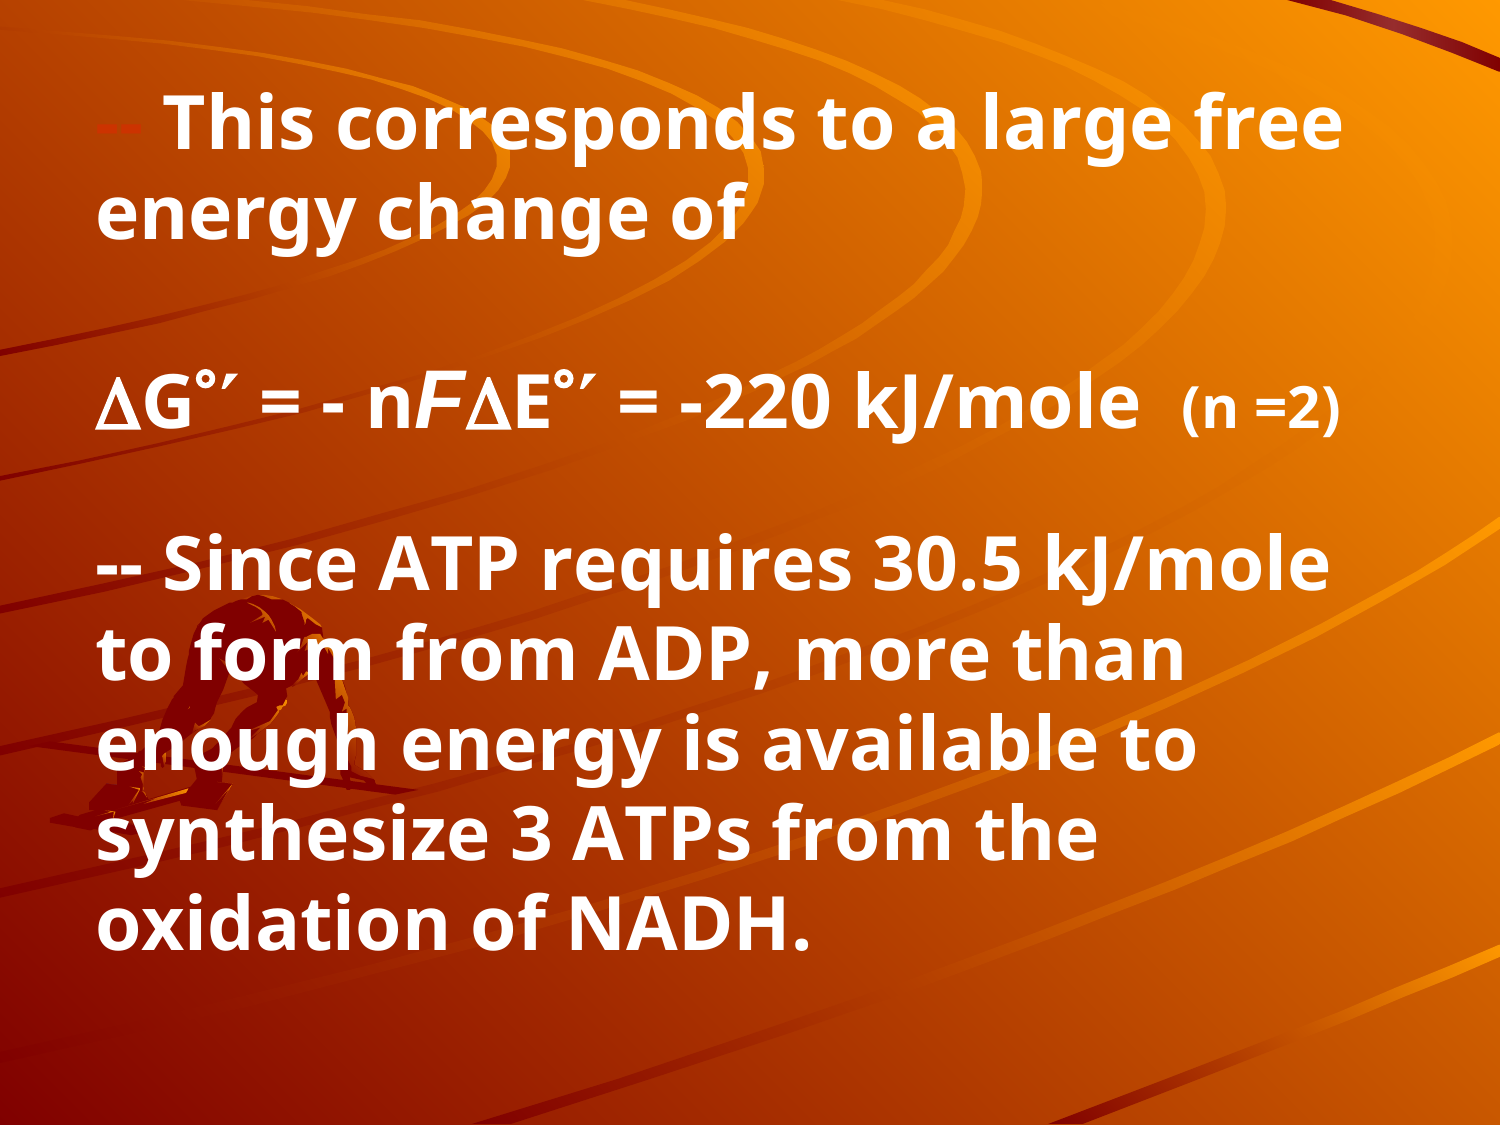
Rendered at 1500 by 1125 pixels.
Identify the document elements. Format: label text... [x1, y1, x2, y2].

text_box -- This corresponds to a large free energy change of G = - nFE = -220 kJ/mole (n =2) -- Since ATP requires 30.5 kJ/mole to form from ADP, more than enough energy is available to synthesize 3 ATPs from the oxidation of NADH. [49, 74, 1438, 965]
